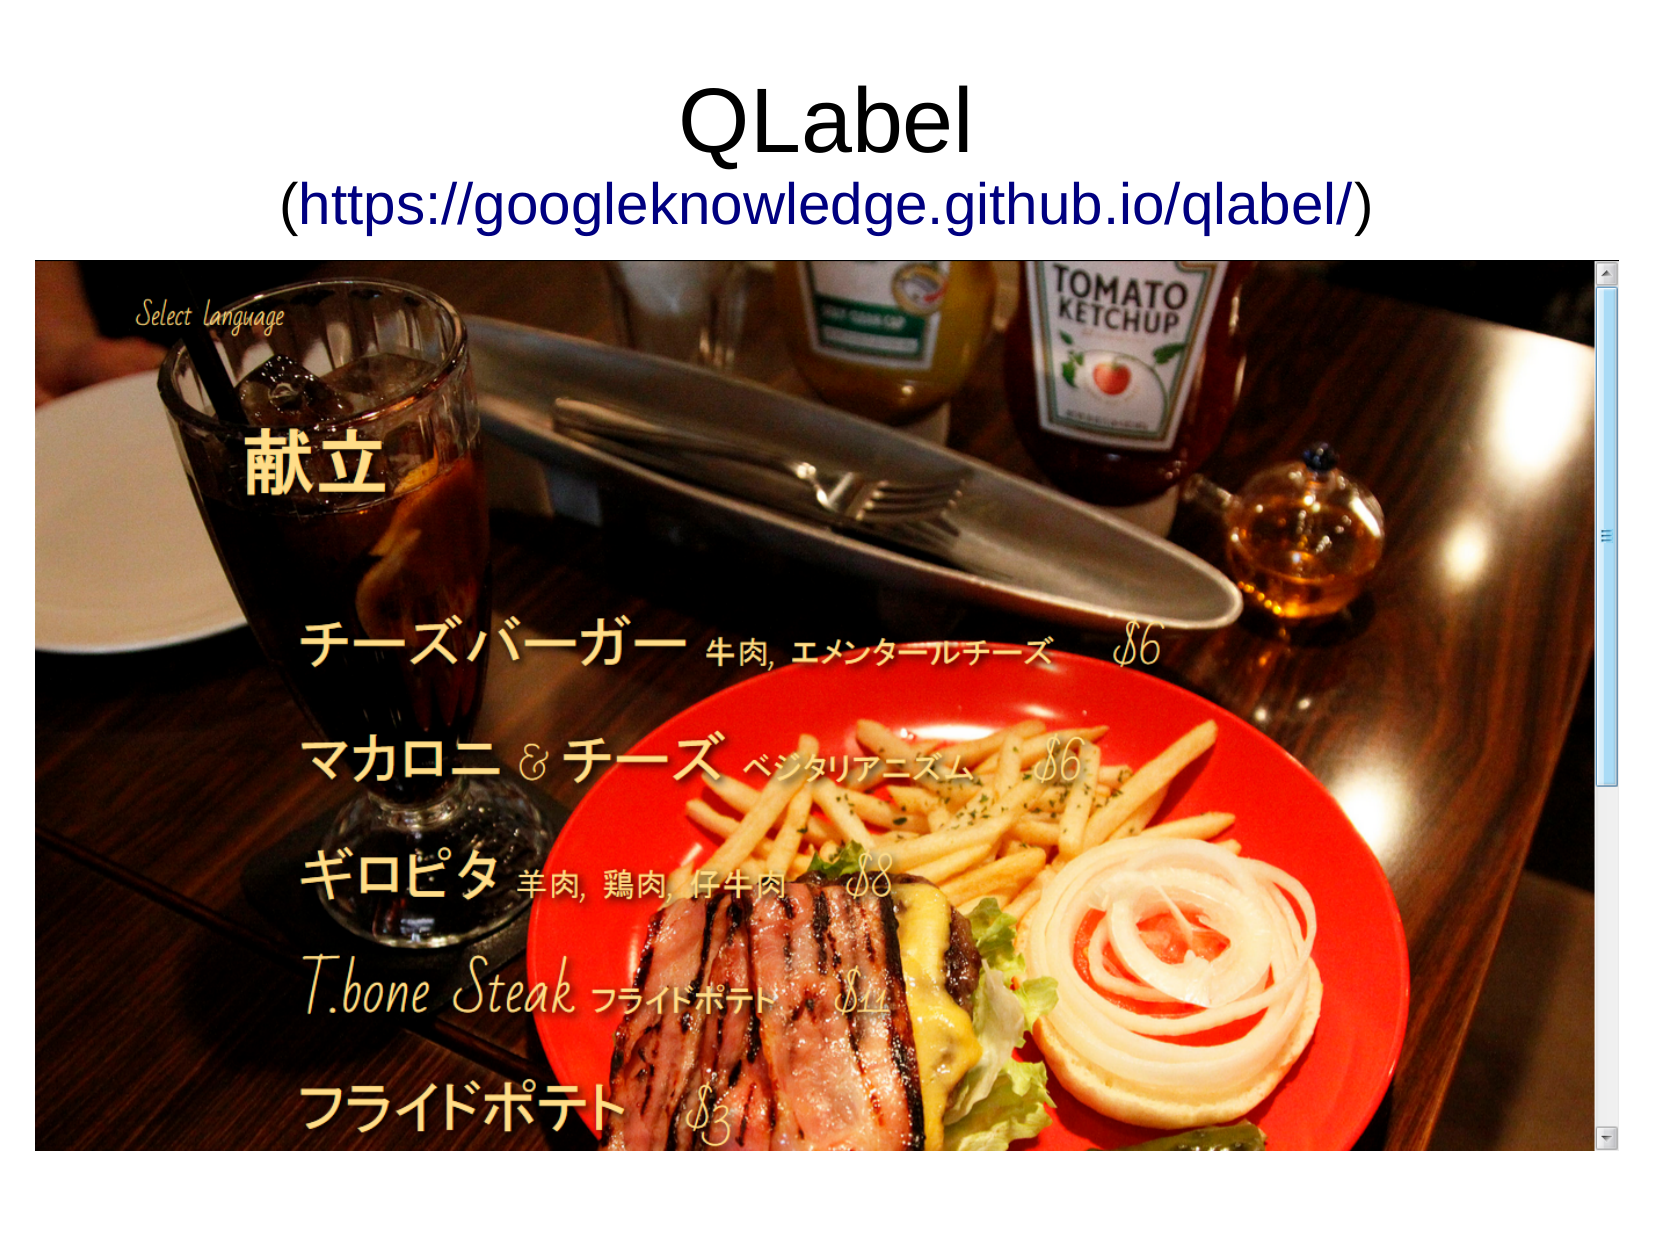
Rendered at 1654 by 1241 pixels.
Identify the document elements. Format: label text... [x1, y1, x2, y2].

title QLabel (https://googleknowledge.github.io/qlabel/) [82, 49, 1571, 257]
picture [35, 260, 1619, 1151]
